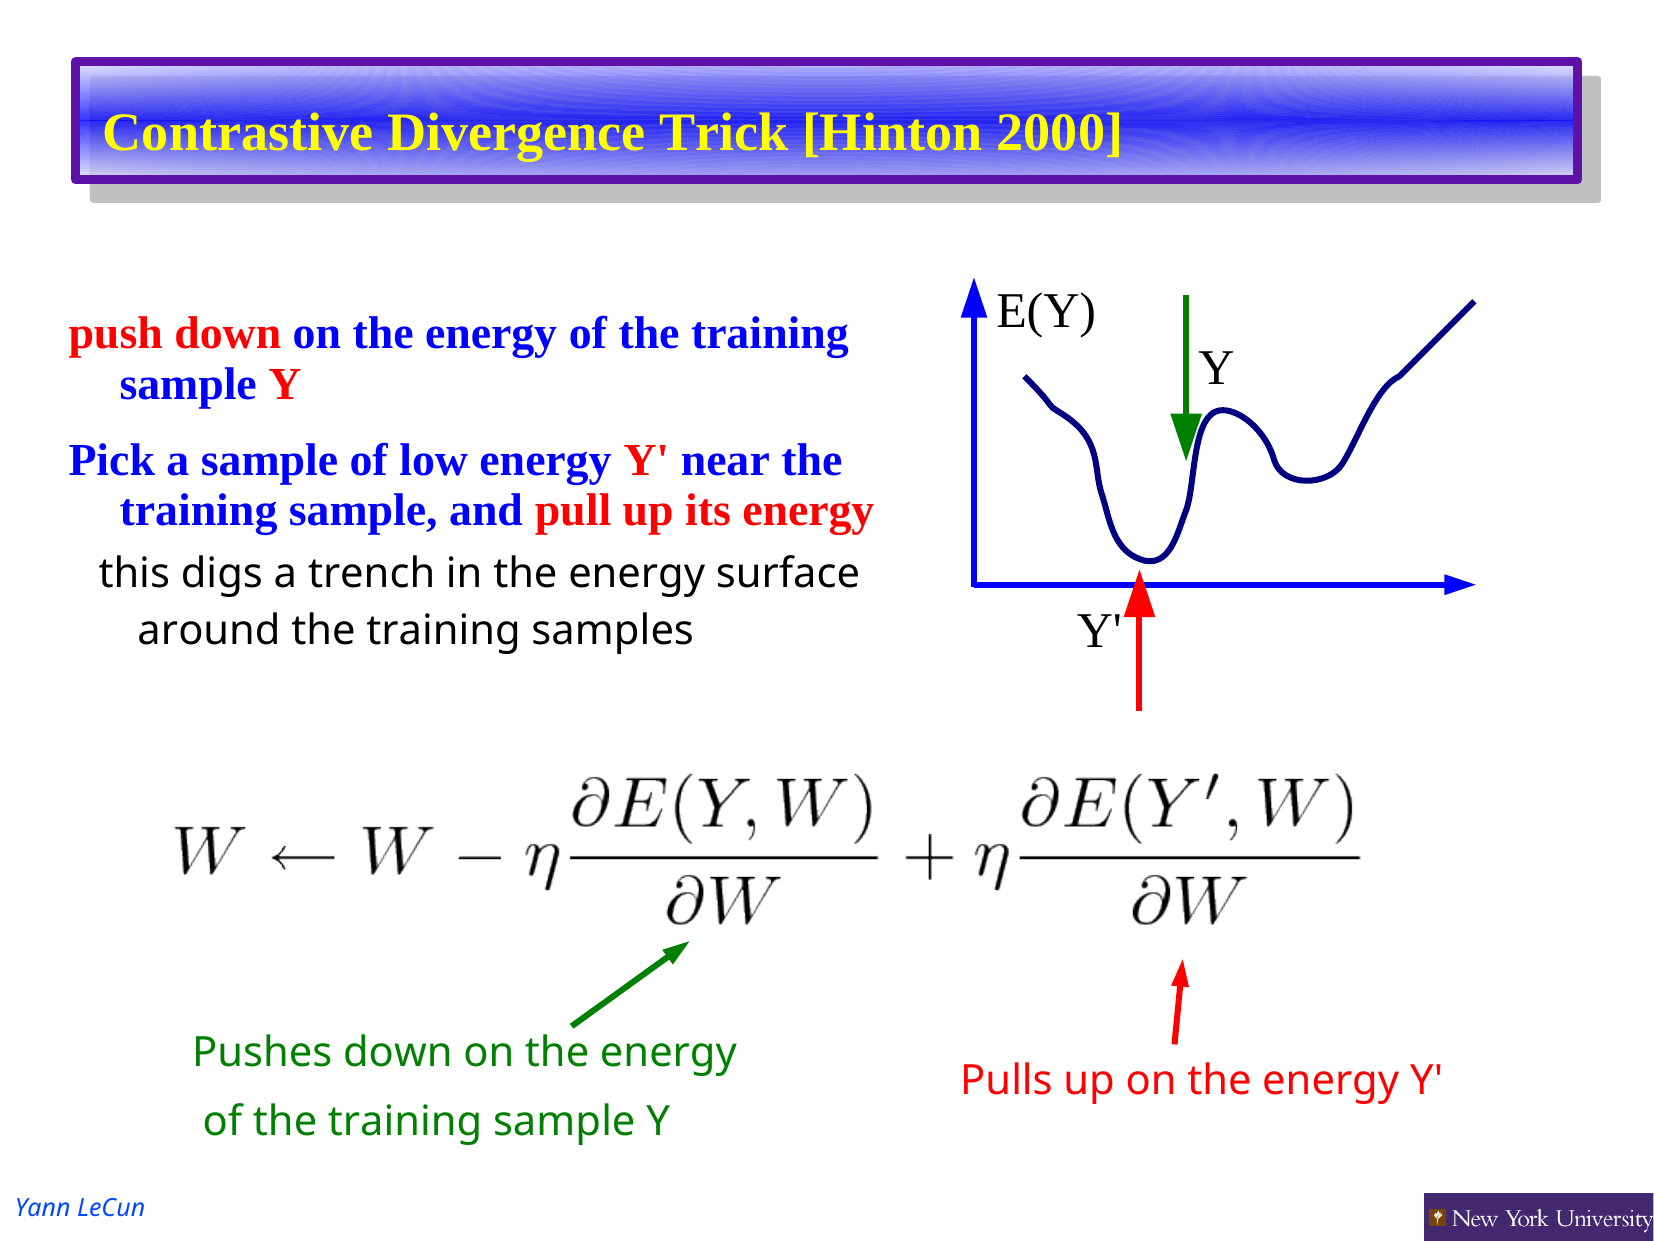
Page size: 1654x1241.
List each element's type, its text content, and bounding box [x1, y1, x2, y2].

text_box Y' [1073, 599, 1126, 676]
text_box Pushes down on the energy of the training sample Y [188, 1018, 826, 1138]
text_box E(Y) [993, 280, 1100, 356]
text_box Y [1195, 337, 1238, 413]
picture [1424, 1193, 1654, 1241]
picture [167, 767, 1368, 932]
text_box Pulls up on the energy Y' [957, 1046, 1503, 1104]
list push down on the energy of the training sample Y Pick a sample of low energy Y' near the training sample, and pull up its energy this digs a trench in the energy surface around the training samples [68, 308, 922, 751]
title Contrastive Divergence Trick [Hinton 2000] [75, 61, 1578, 180]
